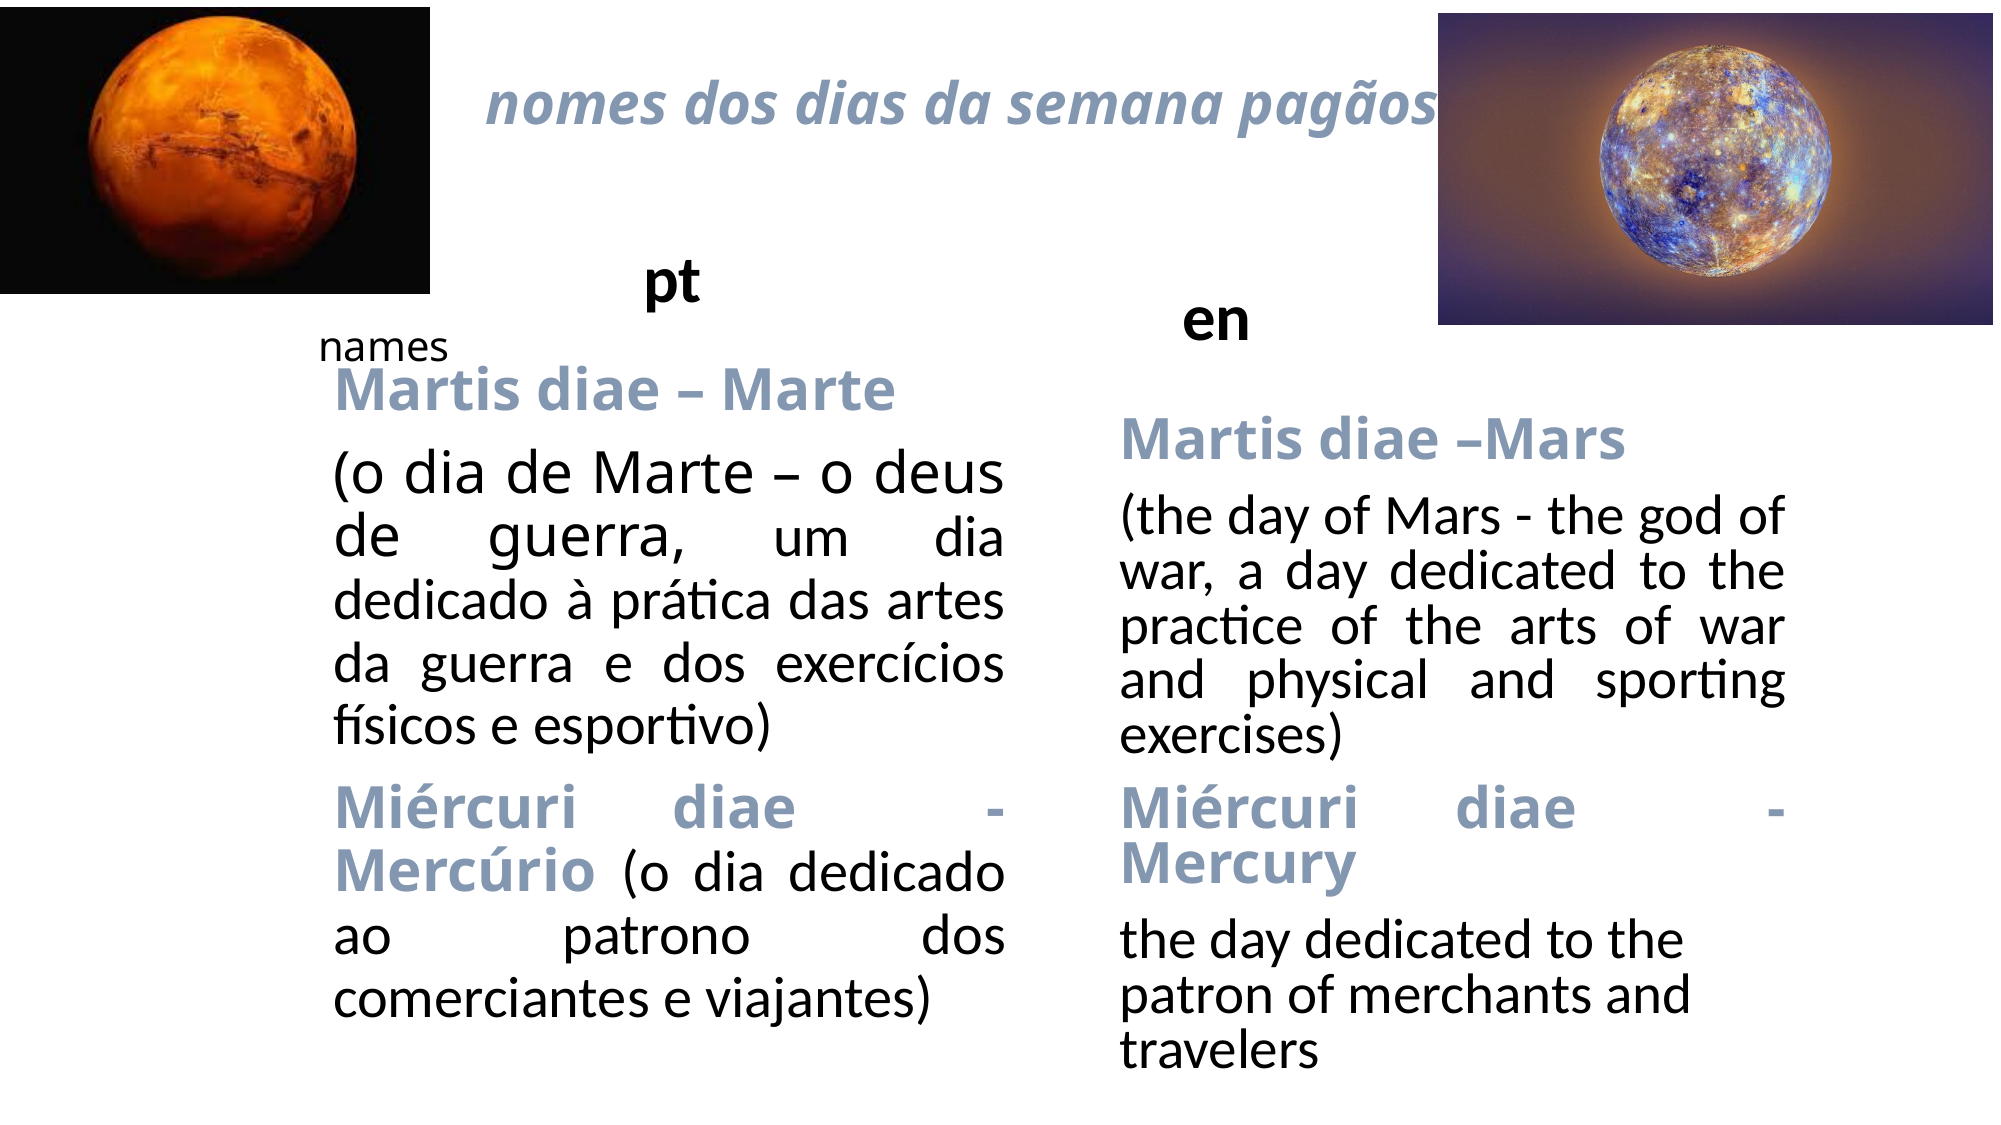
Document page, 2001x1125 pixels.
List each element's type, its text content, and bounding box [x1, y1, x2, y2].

title nomes dos dias da semana pagãos names [430, 66, 1438, 212]
list Martis diae –Mars (the day of Mars - the god of war, a day dedicated to the practice of the arts of war and physical and sporting exercises) Miércuri diae - Mercury the day dedicated to the patron of merchants and travelers [1104, 408, 1802, 1090]
picture [0, 7, 430, 294]
list en [1095, 257, 1339, 363]
list pt [490, 219, 855, 325]
picture [1438, 13, 1993, 325]
list Martis diae – Marte (o dia de Marte – o deus de guerra, um dia dedicado à prática das artes da guerra e dos exercícios físicos e esportivo) Miércuri diae - Mercúrio (o dia dedicado ao patrono dos comerciantes e viajantes) [318, 352, 1034, 1073]
